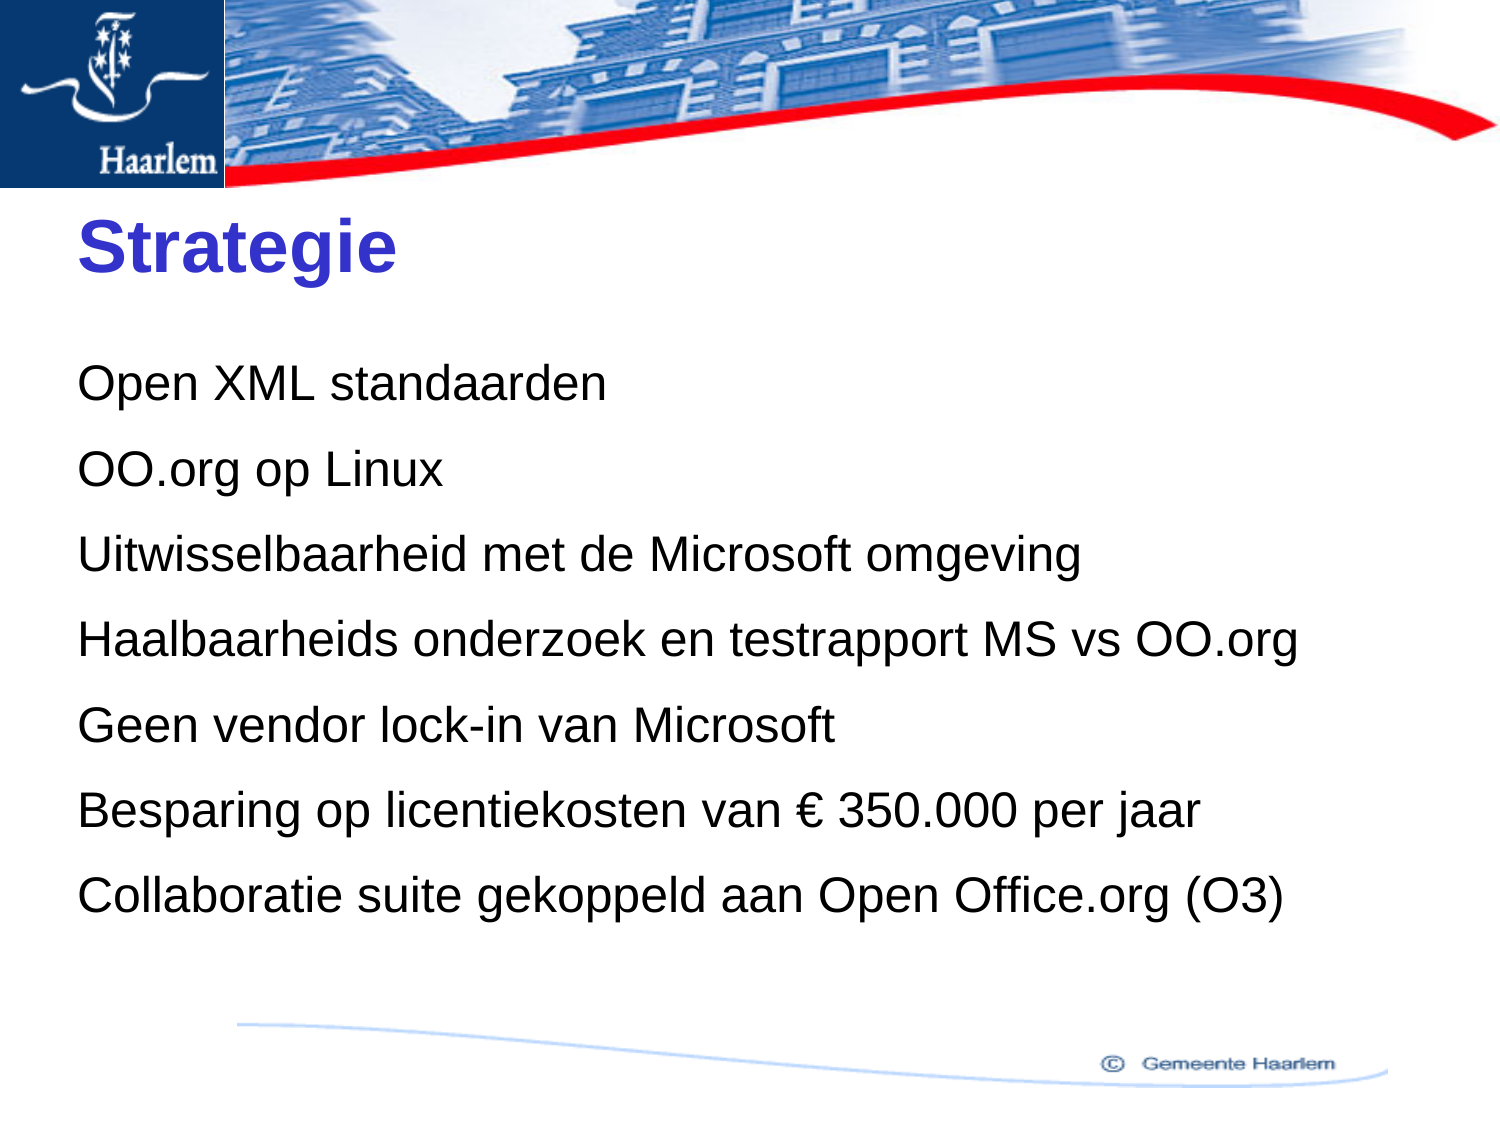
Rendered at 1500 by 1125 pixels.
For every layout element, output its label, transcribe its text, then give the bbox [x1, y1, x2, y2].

text_box Strategie [62, 200, 550, 297]
text_box Open XML standaarden OO.org op Linux Uitwisselbaarheid met de Microsoft omgeving Haalbaarheids onderzoek en testrapport MS vs OO.org Geen vendor lock-in van Microsoft Besparing op licentiekosten van € 350.000 per jaar Collaboratie suite gekoppeld aan Open Office.org (O3) [62, 350, 1413, 1102]
picture [225, 0, 1500, 188]
picture [0, 0, 224, 188]
